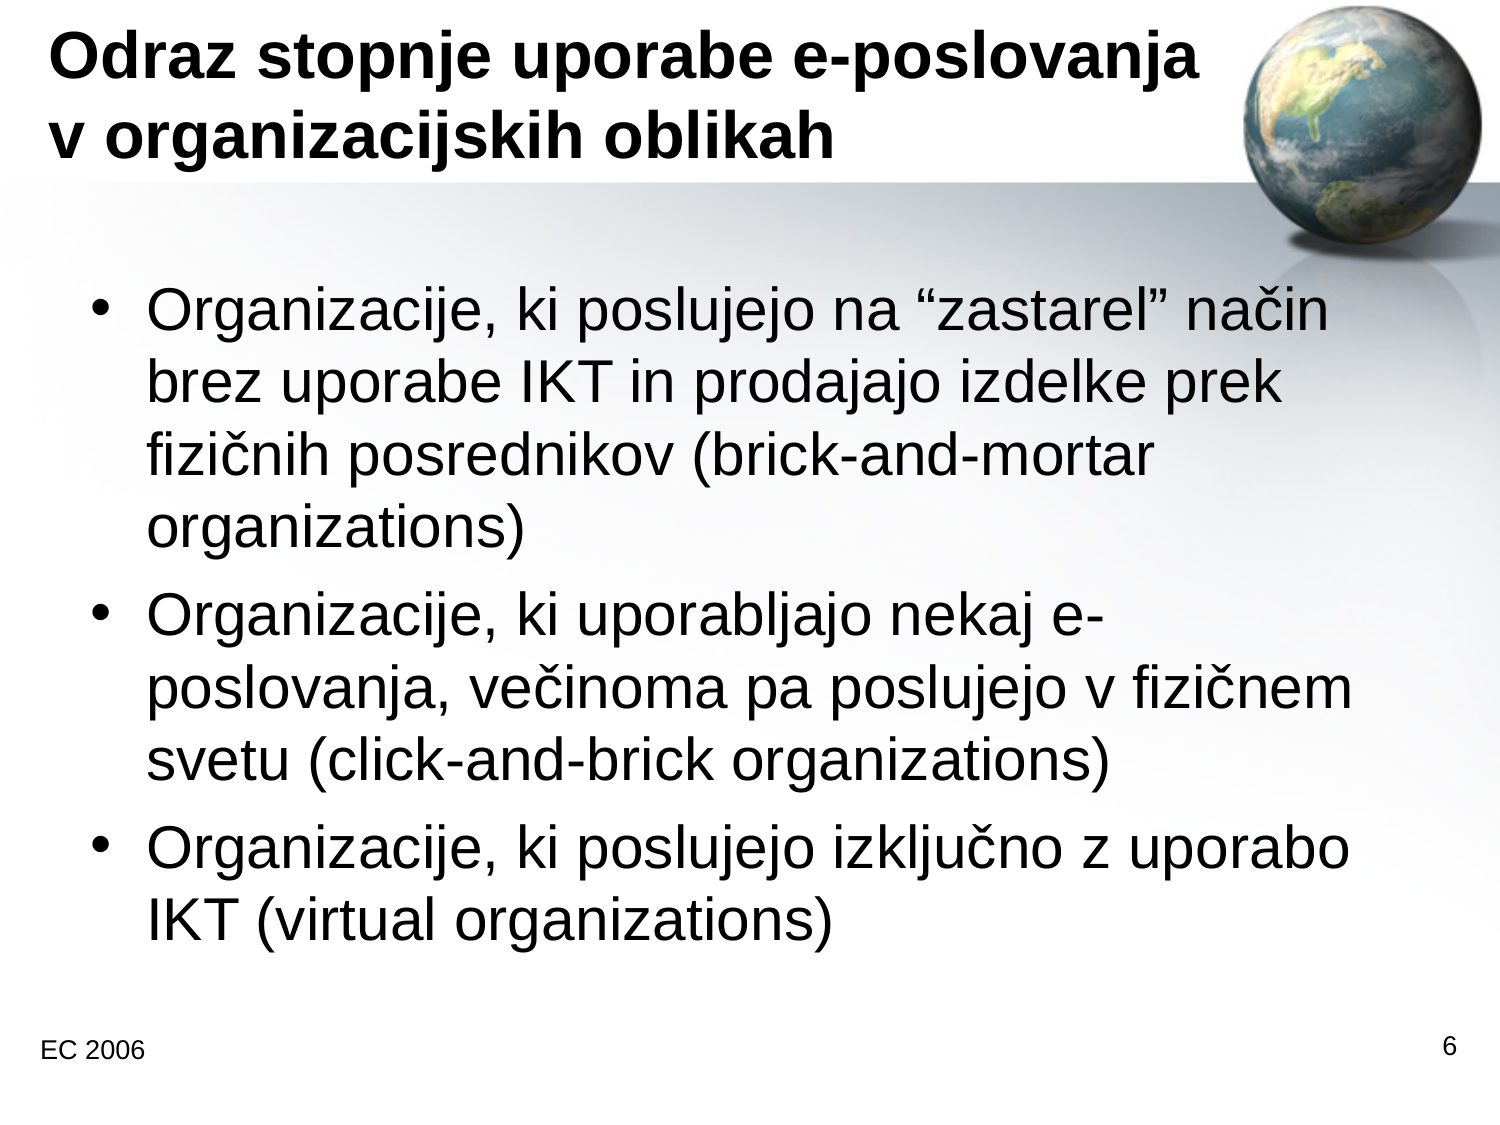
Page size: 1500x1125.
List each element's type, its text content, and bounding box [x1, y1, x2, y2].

text_box EC 2006 [25, 1025, 338, 1101]
text_box <number> [1159, 1020, 1473, 1096]
title Odraz stopnje uporabe e-poslovanja v organizacijskih oblikah [33, 4, 1239, 180]
list Organizacije, ki poslujejo na “zastarel” način brez uporabe IKT in prodajajo izdelke prek fizičnih posrednikov (brick-and-mortar organizations) Organizacije, ki uporabljajo nekaj e-poslovanja, večinoma pa poslujejo v fizičnem svetu (click-and-brick organizations) Organizacije, ki poslujejo izključno z uporabo IKT (virtual organizations) [75, 262, 1426, 1051]
picture [0, 0, 1500, 1125]
